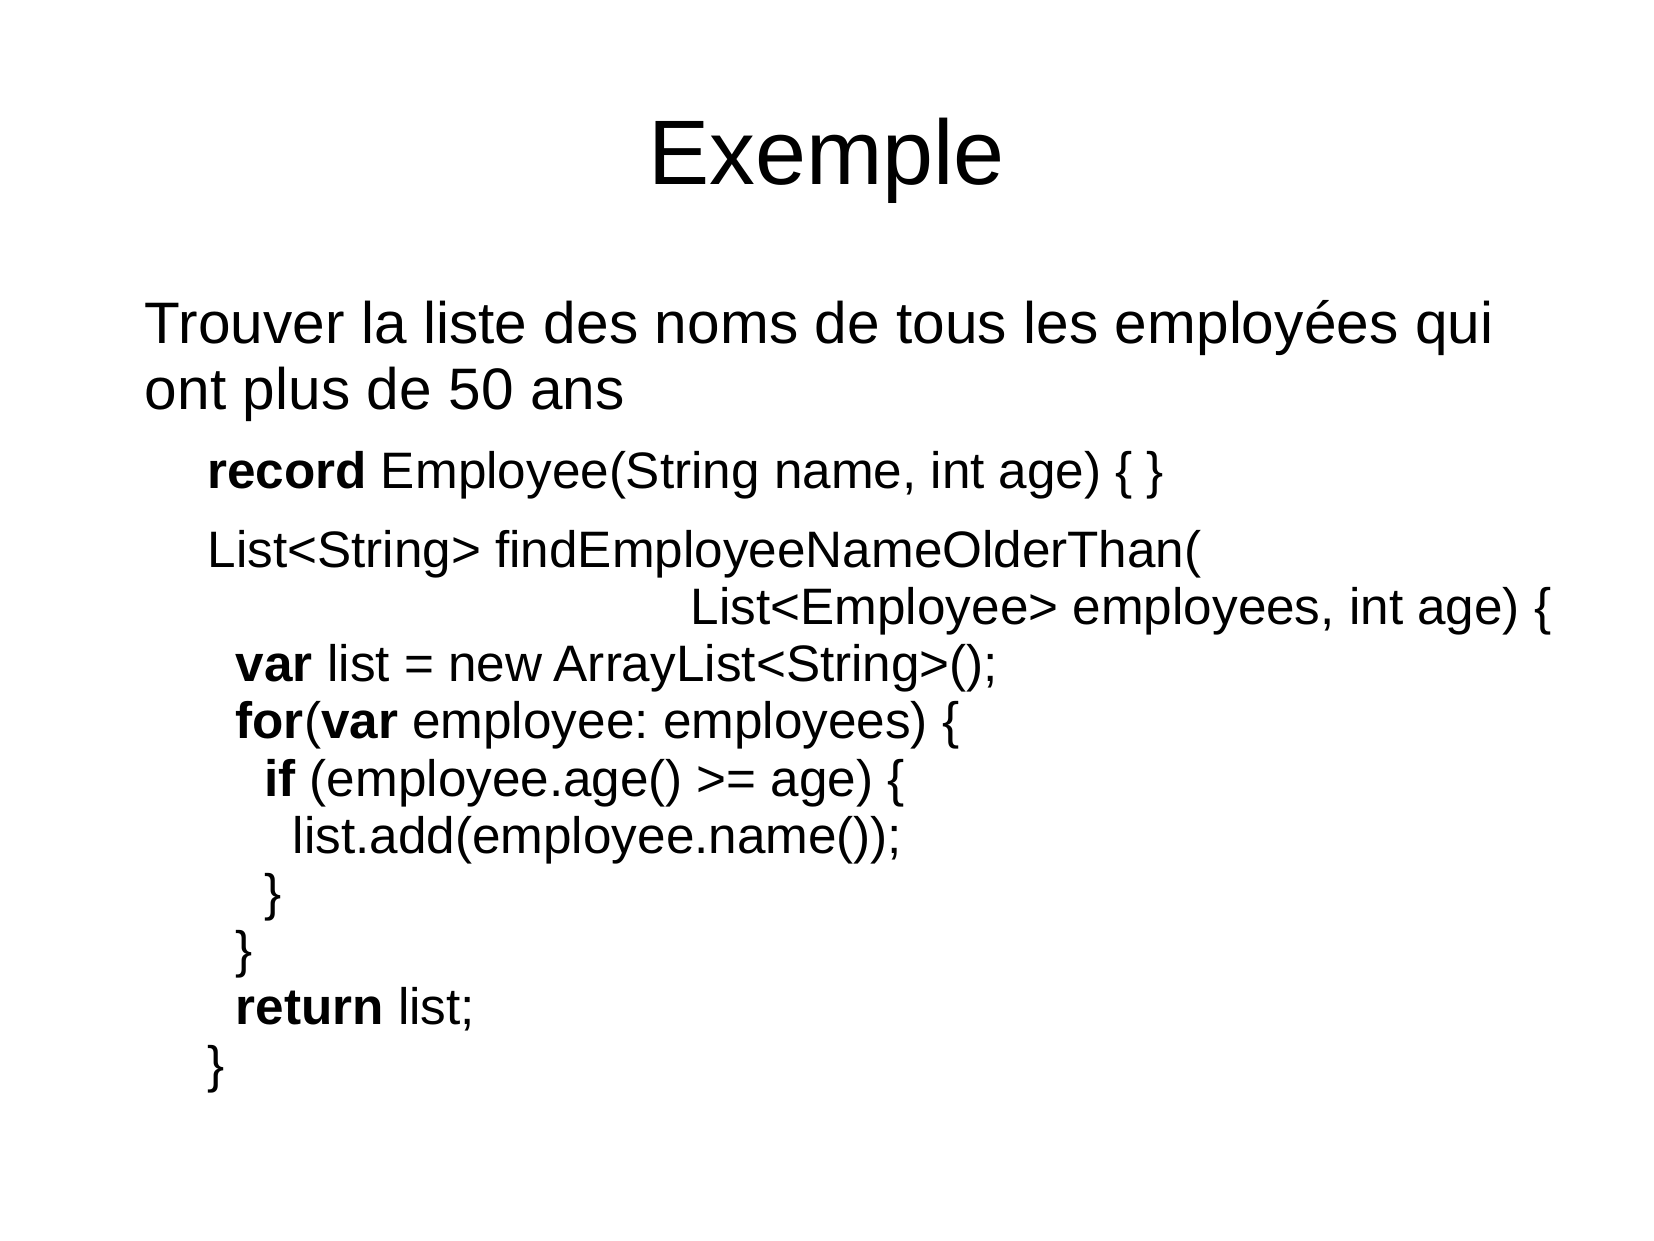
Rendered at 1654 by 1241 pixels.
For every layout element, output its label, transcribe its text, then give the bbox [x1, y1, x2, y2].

title Exemple [82, 49, 1571, 257]
list Trouver la liste des noms de tous les employées qui ont plus de 50 ans record Employee(String name, int age) { } List<String> findEmployeeNameOlderThan( List<Employee> employees, int age) { var list = new ArrayList<String>(); for(var employee: employees) { if (employee.age() >= age) { list.add(employee.name()); } } return list; } [82, 290, 1571, 1171]
